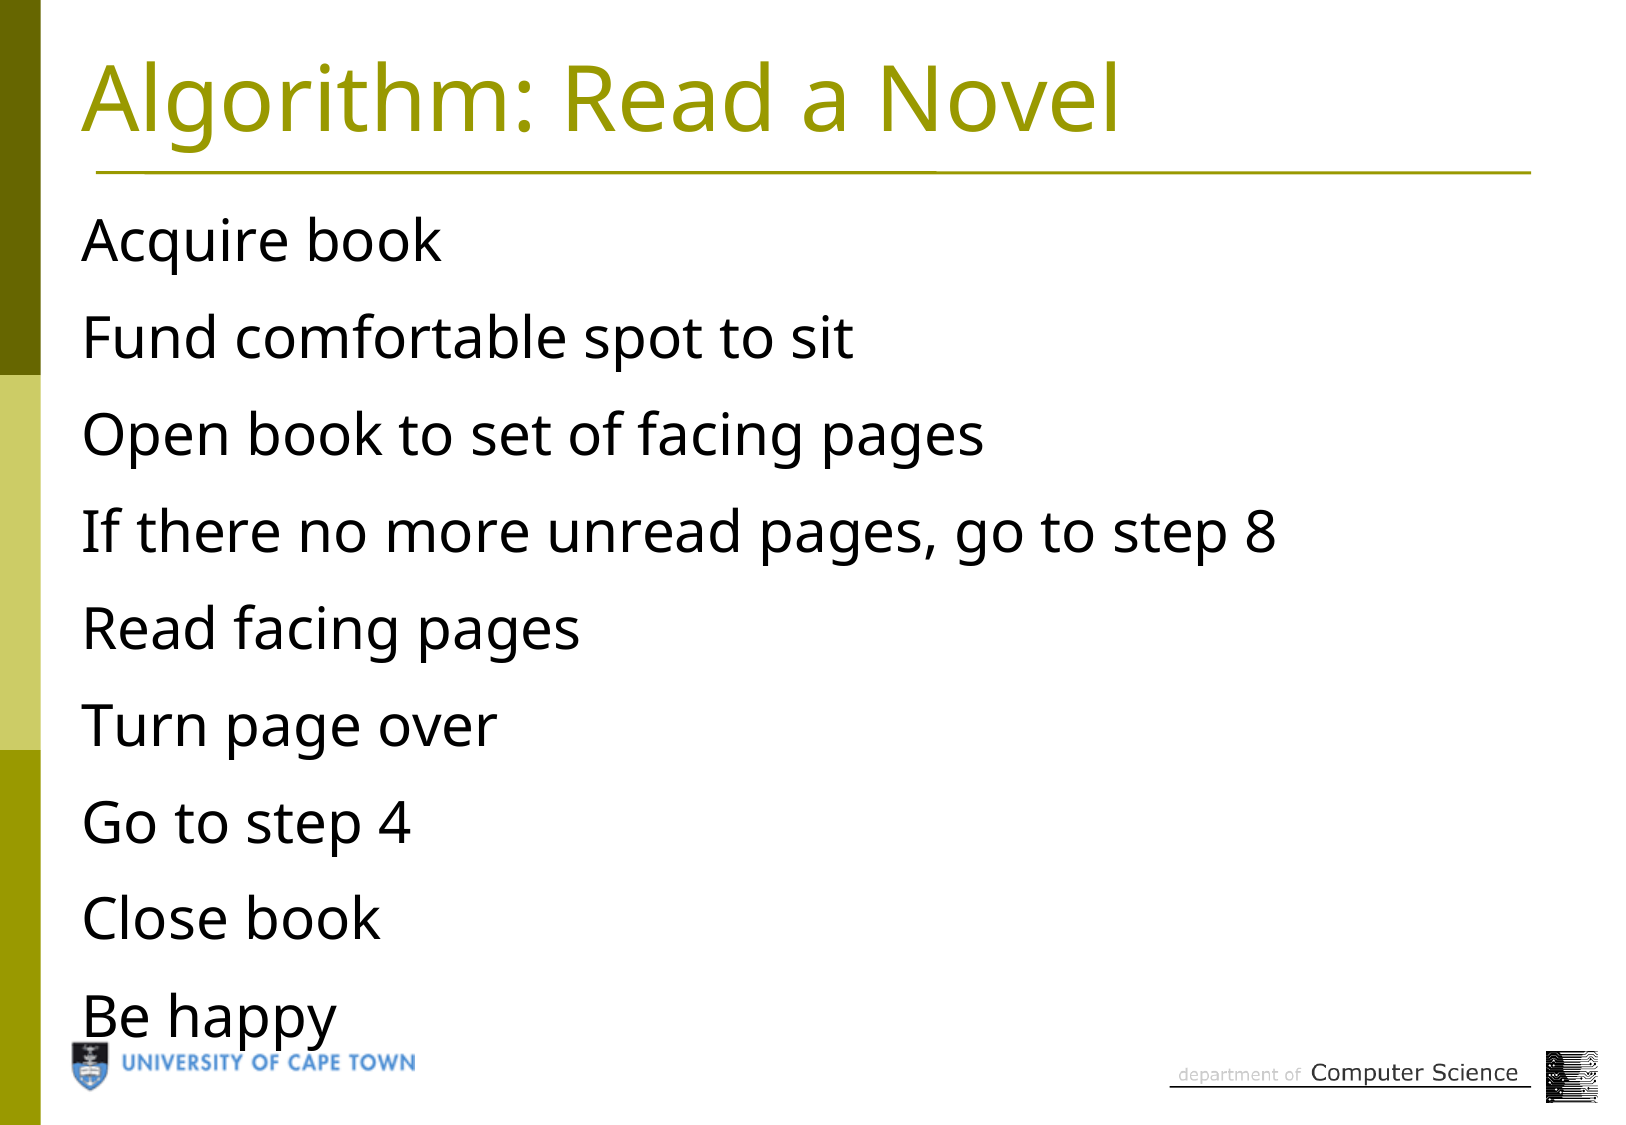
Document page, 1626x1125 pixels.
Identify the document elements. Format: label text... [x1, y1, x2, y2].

list Acquire book Fund comfortable spot to sit Open book to set of facing pages If there no more unread pages, go to step 8 Read facing pages Turn page over Go to step 4 Close book Be happy [81, 196, 1543, 991]
picture [1546, 1051, 1598, 1103]
picture [245, 1024, 262, 1033]
picture [210, 1024, 225, 1033]
title Algorithm: Read a Novel [81, 36, 1543, 165]
picture [61, 1024, 415, 1103]
picture [1169, 1043, 1532, 1091]
picture [281, 1024, 298, 1033]
picture [92, 1024, 110, 1033]
